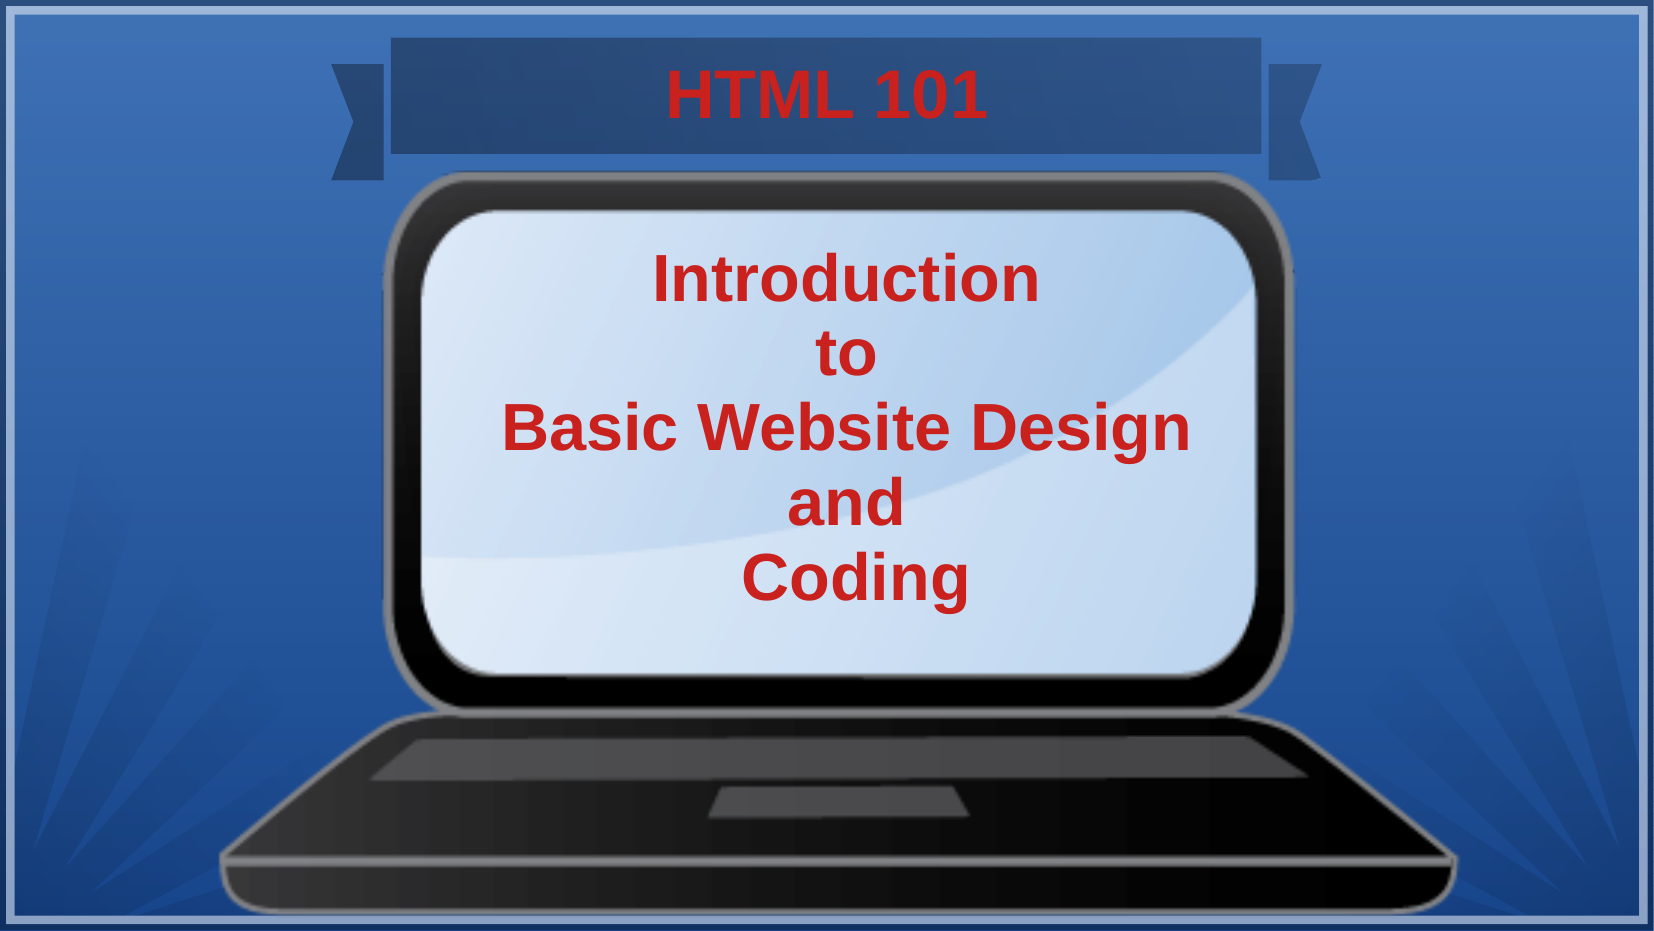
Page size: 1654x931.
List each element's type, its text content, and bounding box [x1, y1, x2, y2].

picture [164, 691, 1514, 931]
picture [164, 119, 1514, 165]
subtitle Introduction to Basic Website Design and Coding [112, 165, 1601, 691]
title HTML 101 [389, 35, 1264, 154]
